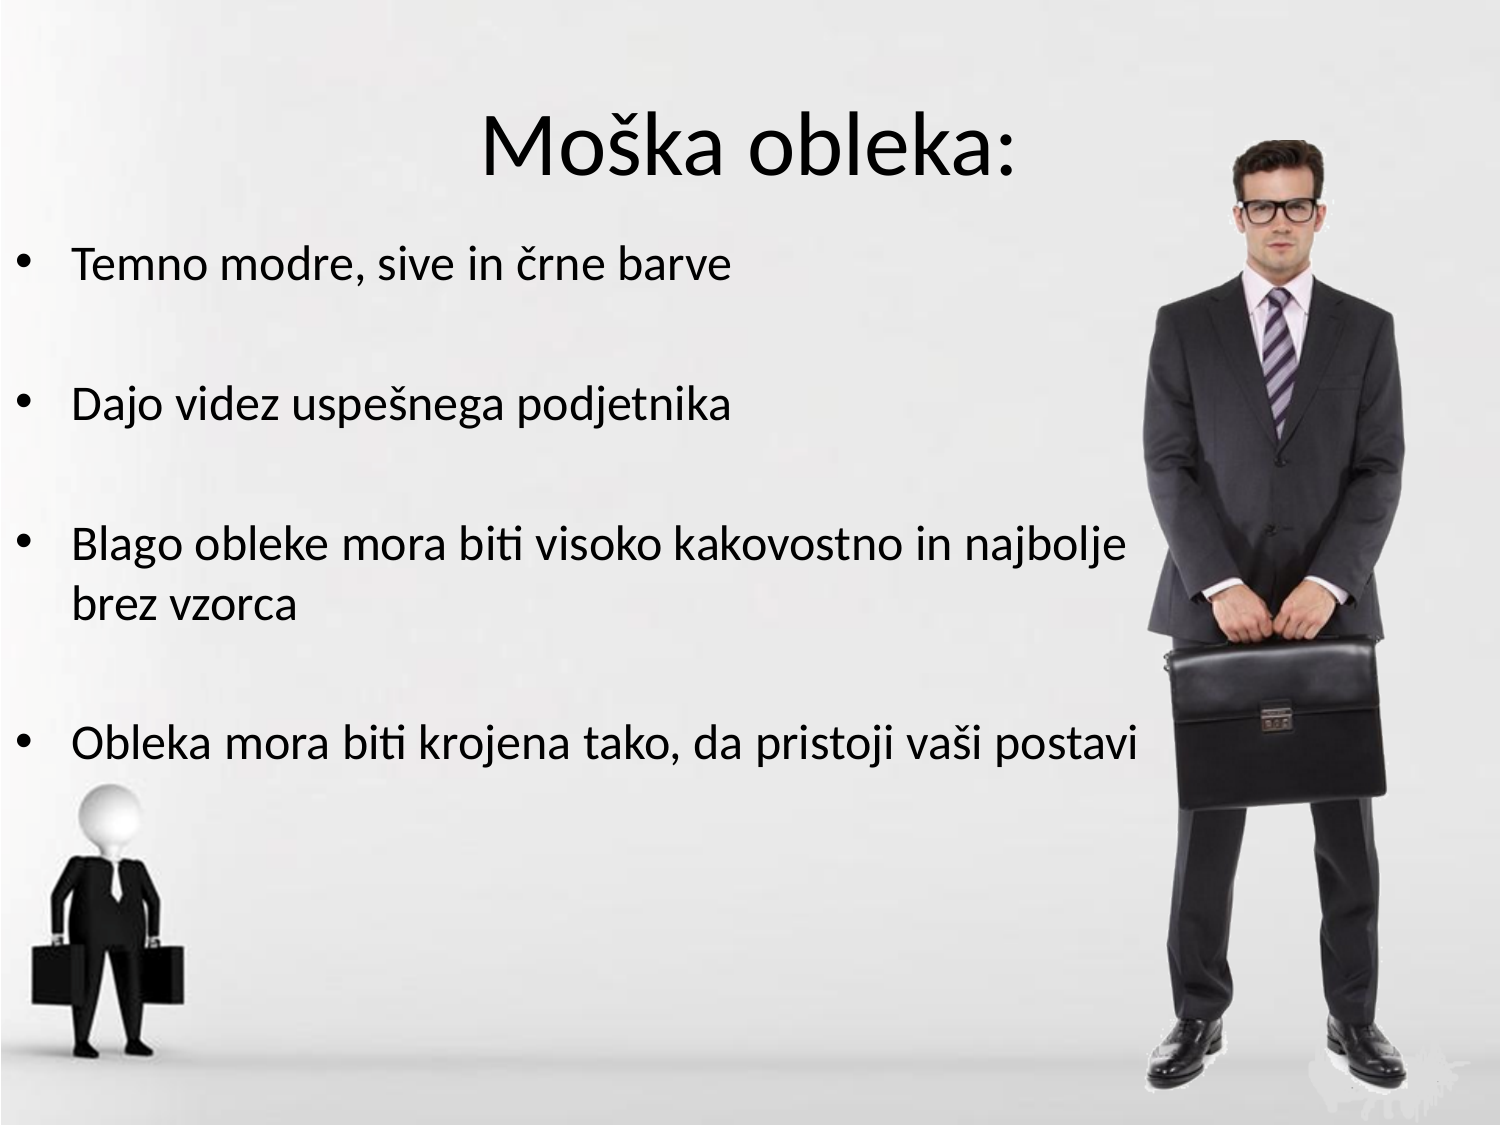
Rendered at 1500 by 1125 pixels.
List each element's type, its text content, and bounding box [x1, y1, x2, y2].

picture [1, 0, 1500, 1125]
title Moška obleka: [75, 45, 1425, 233]
list Temno modre, sive in črne barve Dajo videz uspešnega podjetnika Blago obleke mora biti visoko kakovostno in najbolje brez vzorca Obleka mora biti krojena tako, da pristoji vaši postavi [0, 222, 1172, 1023]
